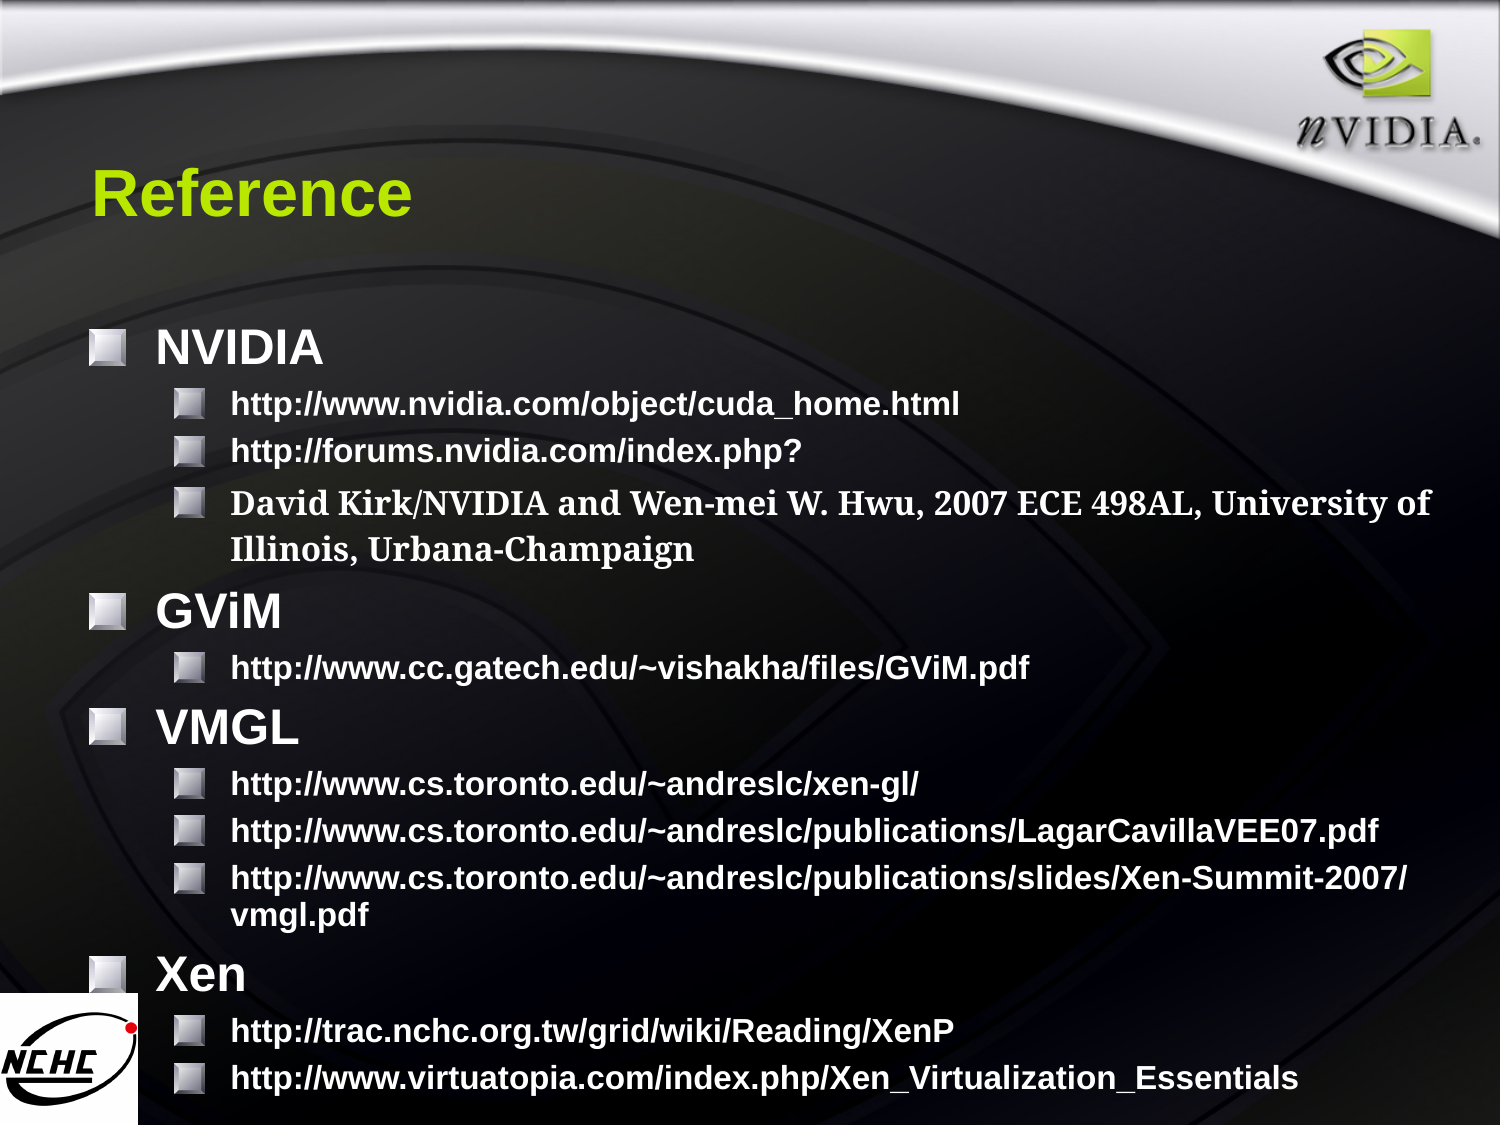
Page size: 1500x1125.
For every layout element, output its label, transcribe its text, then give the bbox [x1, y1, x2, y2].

picture [0, 0, 1500, 1125]
list NVIDIA http://www.nvidia.com/object/cuda_home.html http://forums.nvidia.com/index.php? David Kirk/NVIDIA and Wen-mei W. Hwu, 2007 ECE 498AL, University of Illinois, Urbana-Champaign GViM http://www.cc.gatech.edu/~vishakha/files/GViM.pdf VMGL http://www.cs.toronto.edu/~andreslc/xen-gl/ http://www.cs.toronto.edu/~andreslc/publications/LagarCavillaVEE07.pdf http://www.cs.toronto.edu/~andreslc/publications/slides/Xen-Summit-2007/vmgl.pdf Xen http://trac.nchc.org.tw/grid/wiki/Reading/XenP http://www.virtuatopia.com/index.php/Xen_Virtualization_Essentials [89, 319, 1440, 1125]
title Reference [91, 145, 1213, 242]
